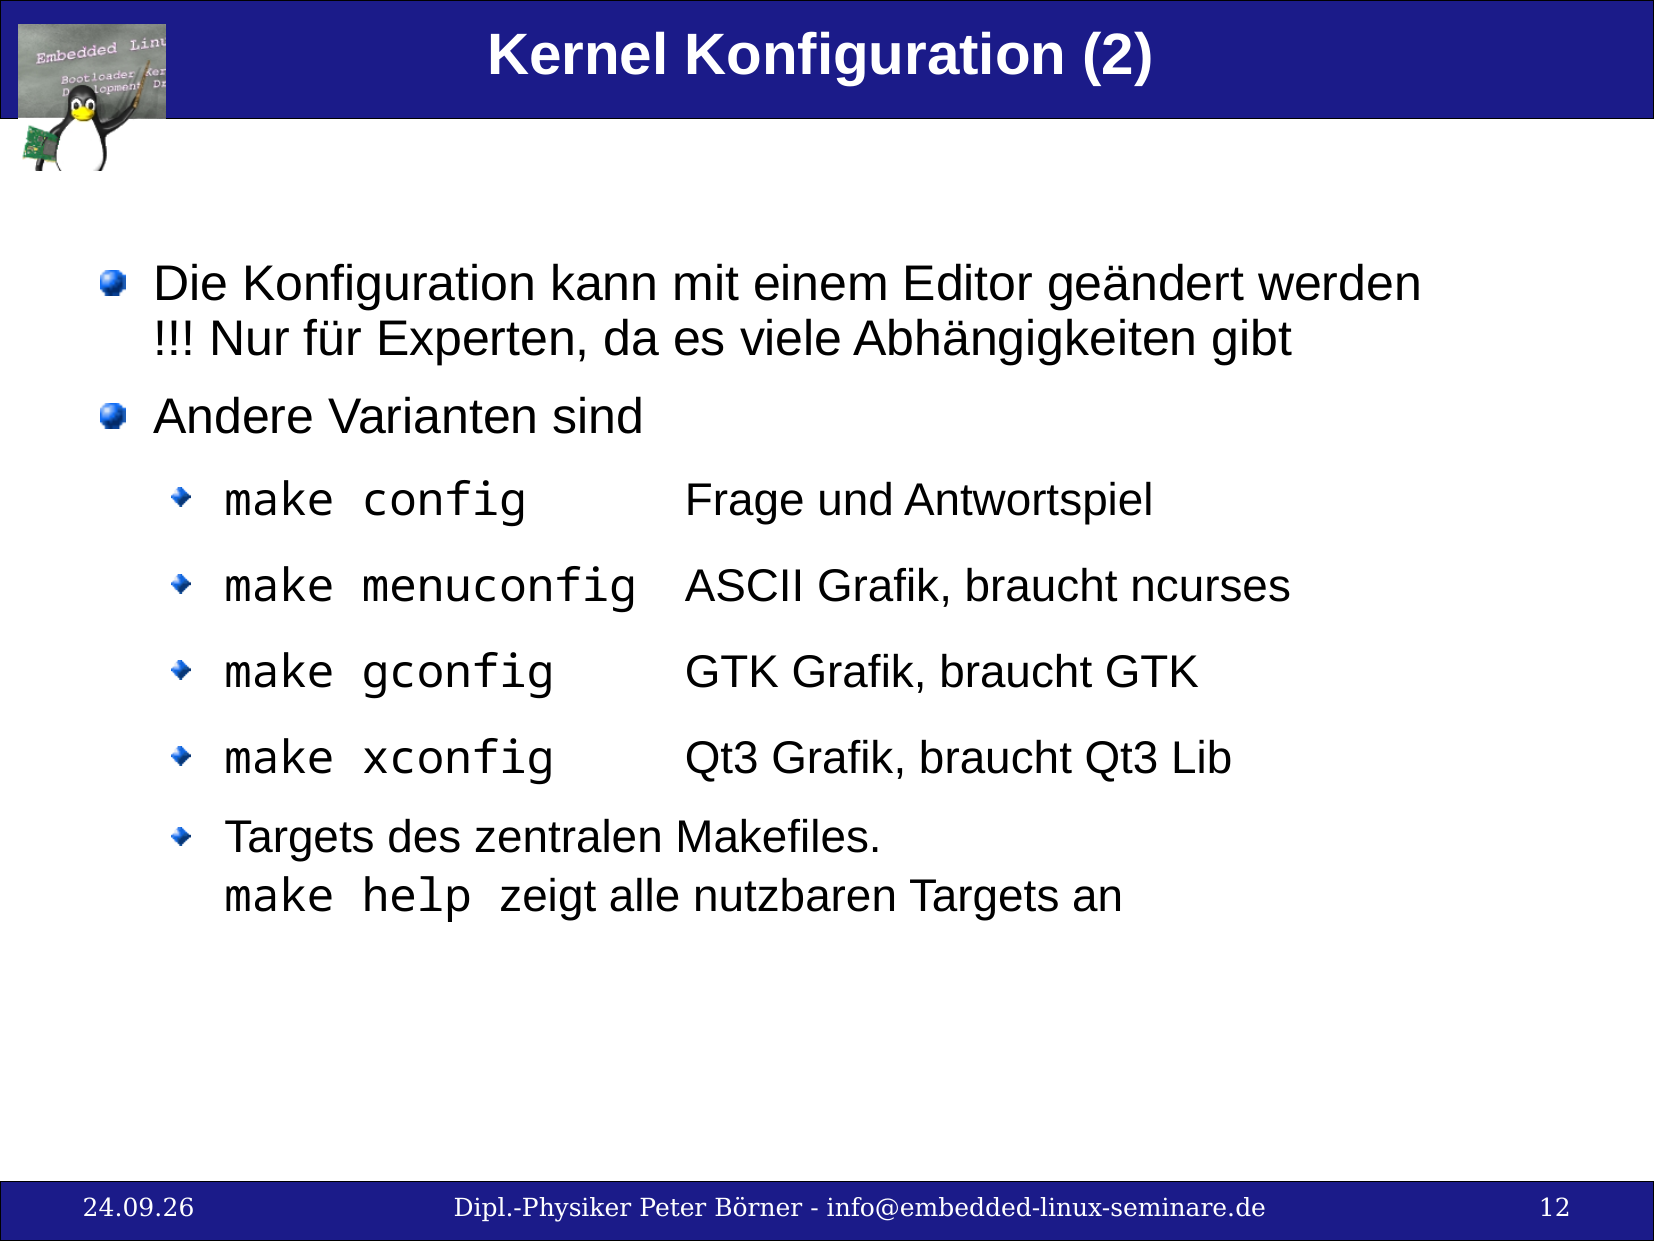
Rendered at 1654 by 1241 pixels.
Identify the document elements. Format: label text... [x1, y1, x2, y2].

picture [18, 24, 166, 171]
title Kernel Konfiguration (2) [76, 19, 1565, 89]
list Die Konfiguration kann mit einem Editor geändert werden !!! Nur für Experten, da es viele Abhängigkeiten gibt Andere Varianten sind make config Frage und Antwortspiel make menuconfig ASCII Grafik, braucht ncurses make gconfig GTK Grafik, braucht GTK make xconfig Qt3 Grafik, braucht Qt3 Lib Targets des zentralen Makefiles. make help zeigt alle nutzbaren Targets an [82, 177, 1571, 1148]
